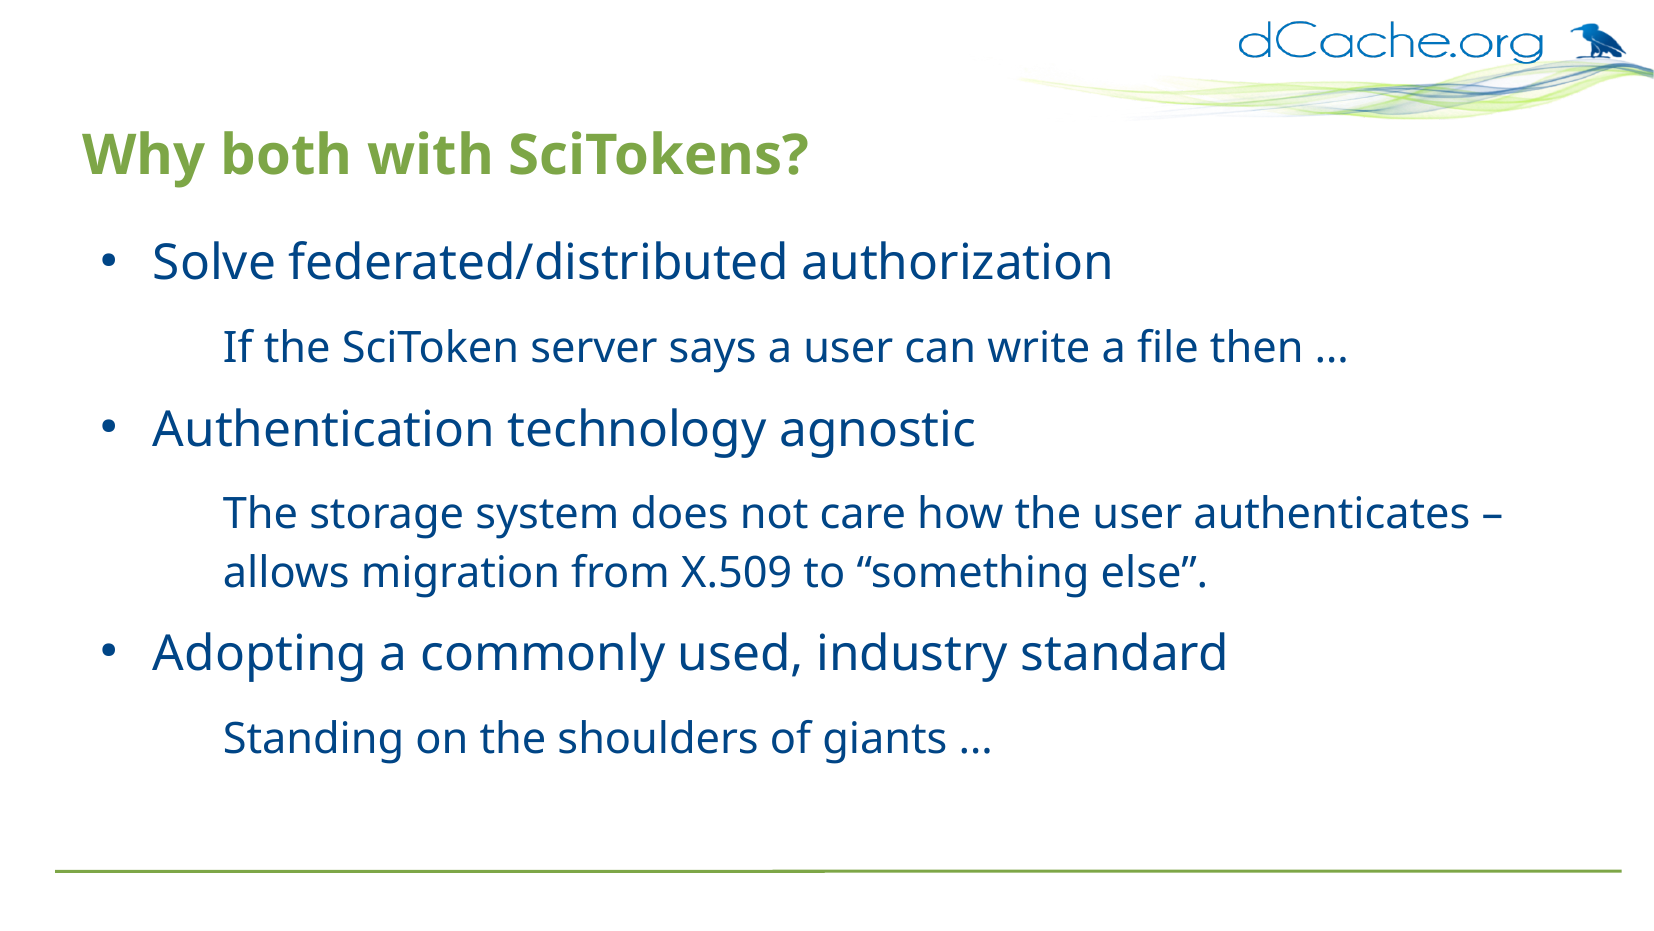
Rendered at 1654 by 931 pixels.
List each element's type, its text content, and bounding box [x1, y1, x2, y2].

picture [956, 12, 1654, 127]
title Why both with SciTokens? [82, 116, 1605, 189]
list Solve federated/distributed authorization If the SciToken server says a user can write a file then … Authentication technology agnostic The storage system does not care how the user authenticates – allows migration from X.509 to “something else”. Adopting a commonly used, industry standard Standing on the shoulders of giants … [82, 227, 1571, 767]
